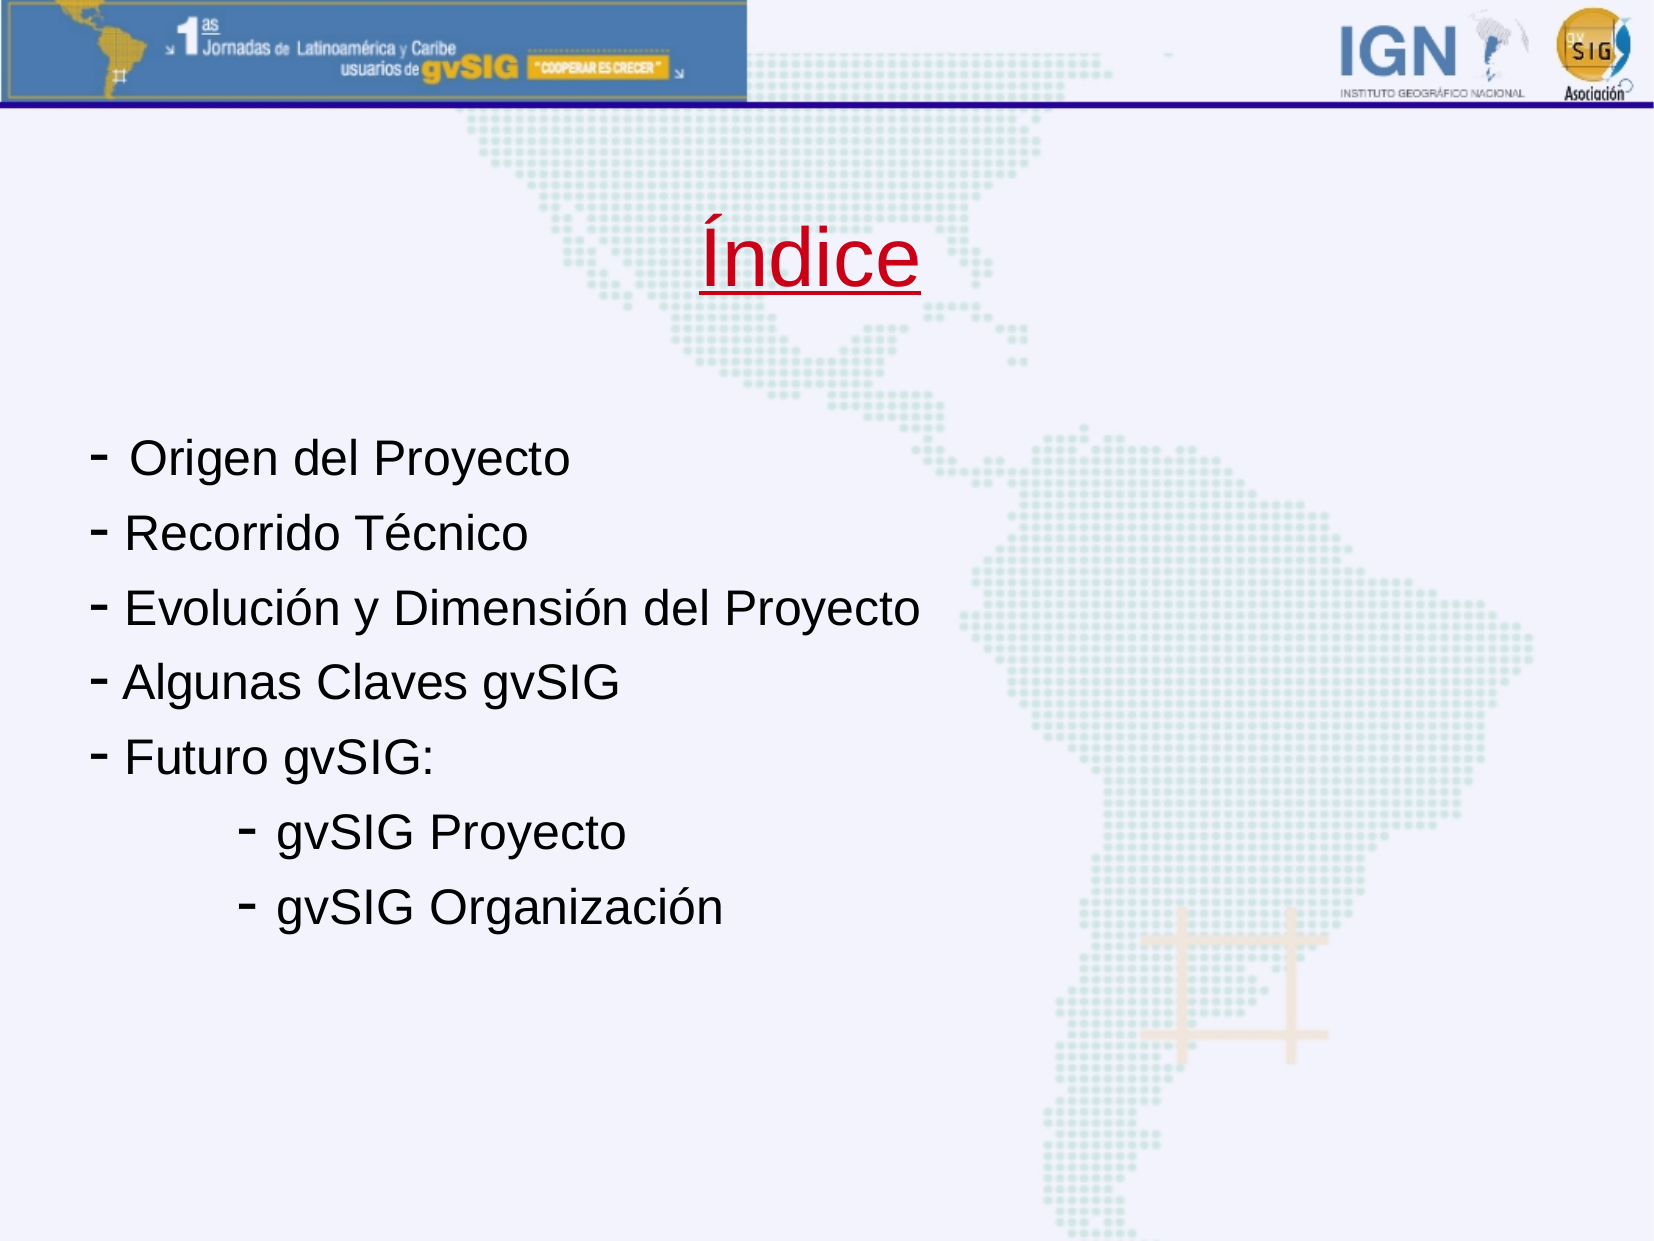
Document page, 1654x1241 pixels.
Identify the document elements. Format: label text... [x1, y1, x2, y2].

text_box Índice - Origen del Proyecto - Recorrido Técnico - Evolución y Dimensión del Proyecto - Algunas Claves gvSIG - Futuro gvSIG: - gvSIG Proyecto - gvSIG Organización [0, 147, 1625, 1211]
picture [0, 0, 1654, 1241]
